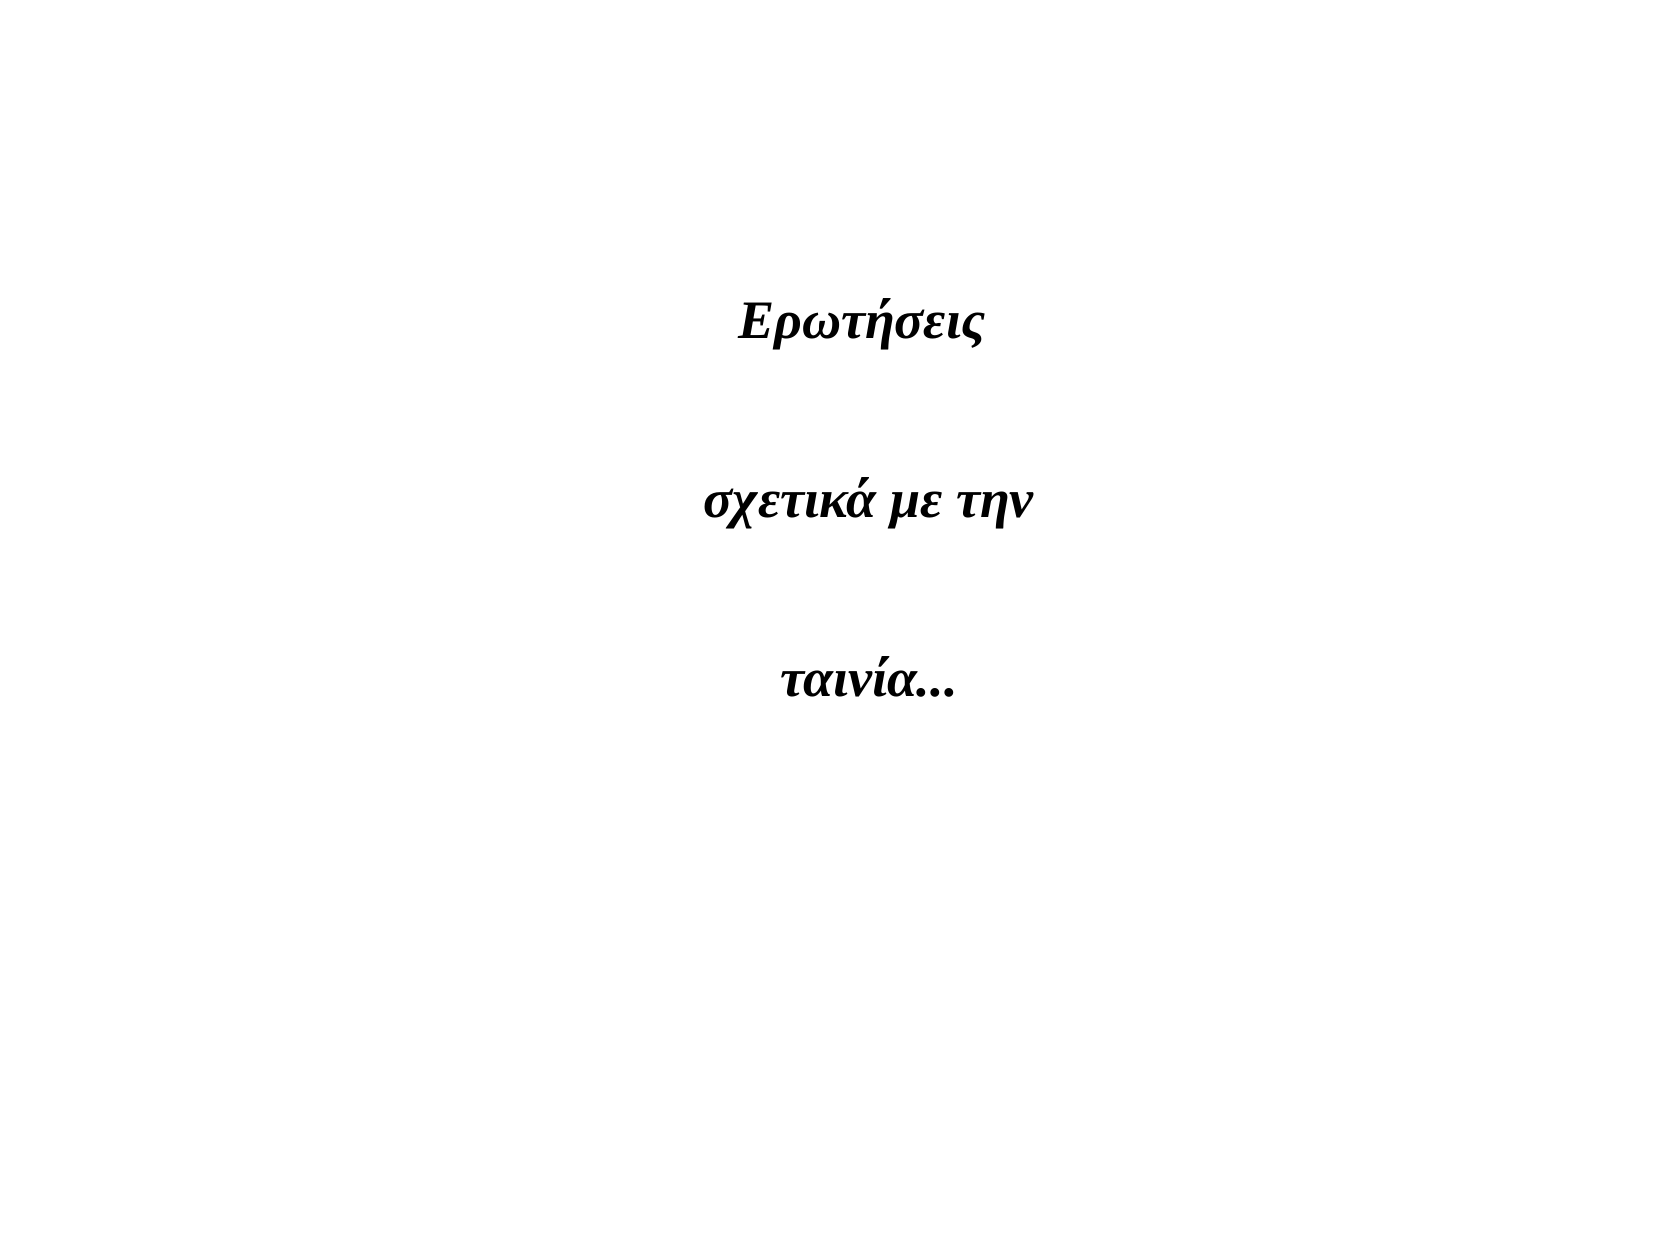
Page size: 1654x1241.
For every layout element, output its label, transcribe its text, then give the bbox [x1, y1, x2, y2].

list Ερωτήσεις σχετικά με την ταινία... [82, 290, 1571, 1010]
